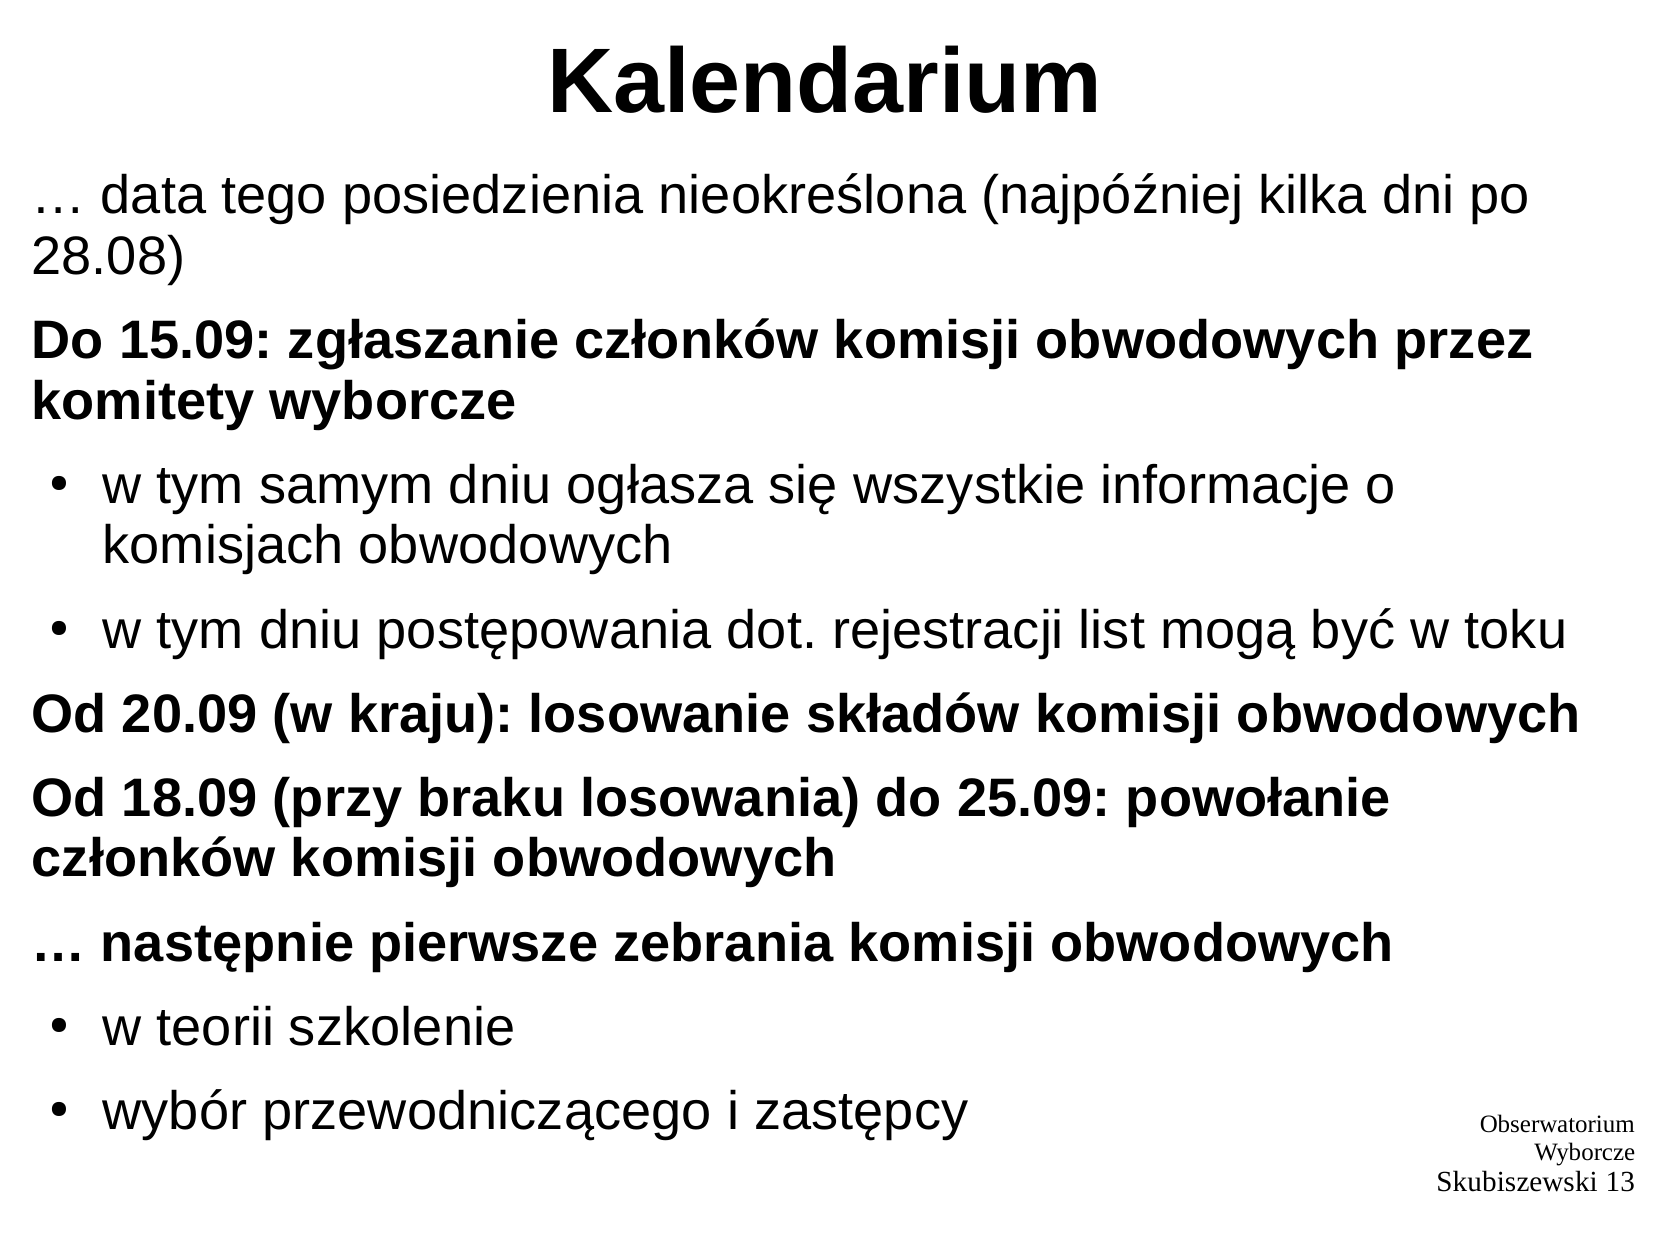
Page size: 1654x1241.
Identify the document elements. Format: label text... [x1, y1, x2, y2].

title Kalendarium [15, 30, 1636, 151]
list … data tego posiedzienia nieokreślona (najpóźniej kilka dni po 28.08) Do 15.09: zgłaszanie członków komisji obwodowych przez komitety wyborcze w tym samym dniu ogłasza się wszystkie informacje o komisjach obwodowych w tym dniu postępowania dot. rejestracji list mogą być w toku Od 20.09 (w kraju): losowanie składów komisji obwodowych Od 18.09 (przy braku losowania) do 25.09: powołanie członków komisji obwodowych … następnie pierwsze zebrania komisji obwodowych w teorii szkolenie wybór przewodniczącego i zastępcy [31, 165, 1622, 1216]
